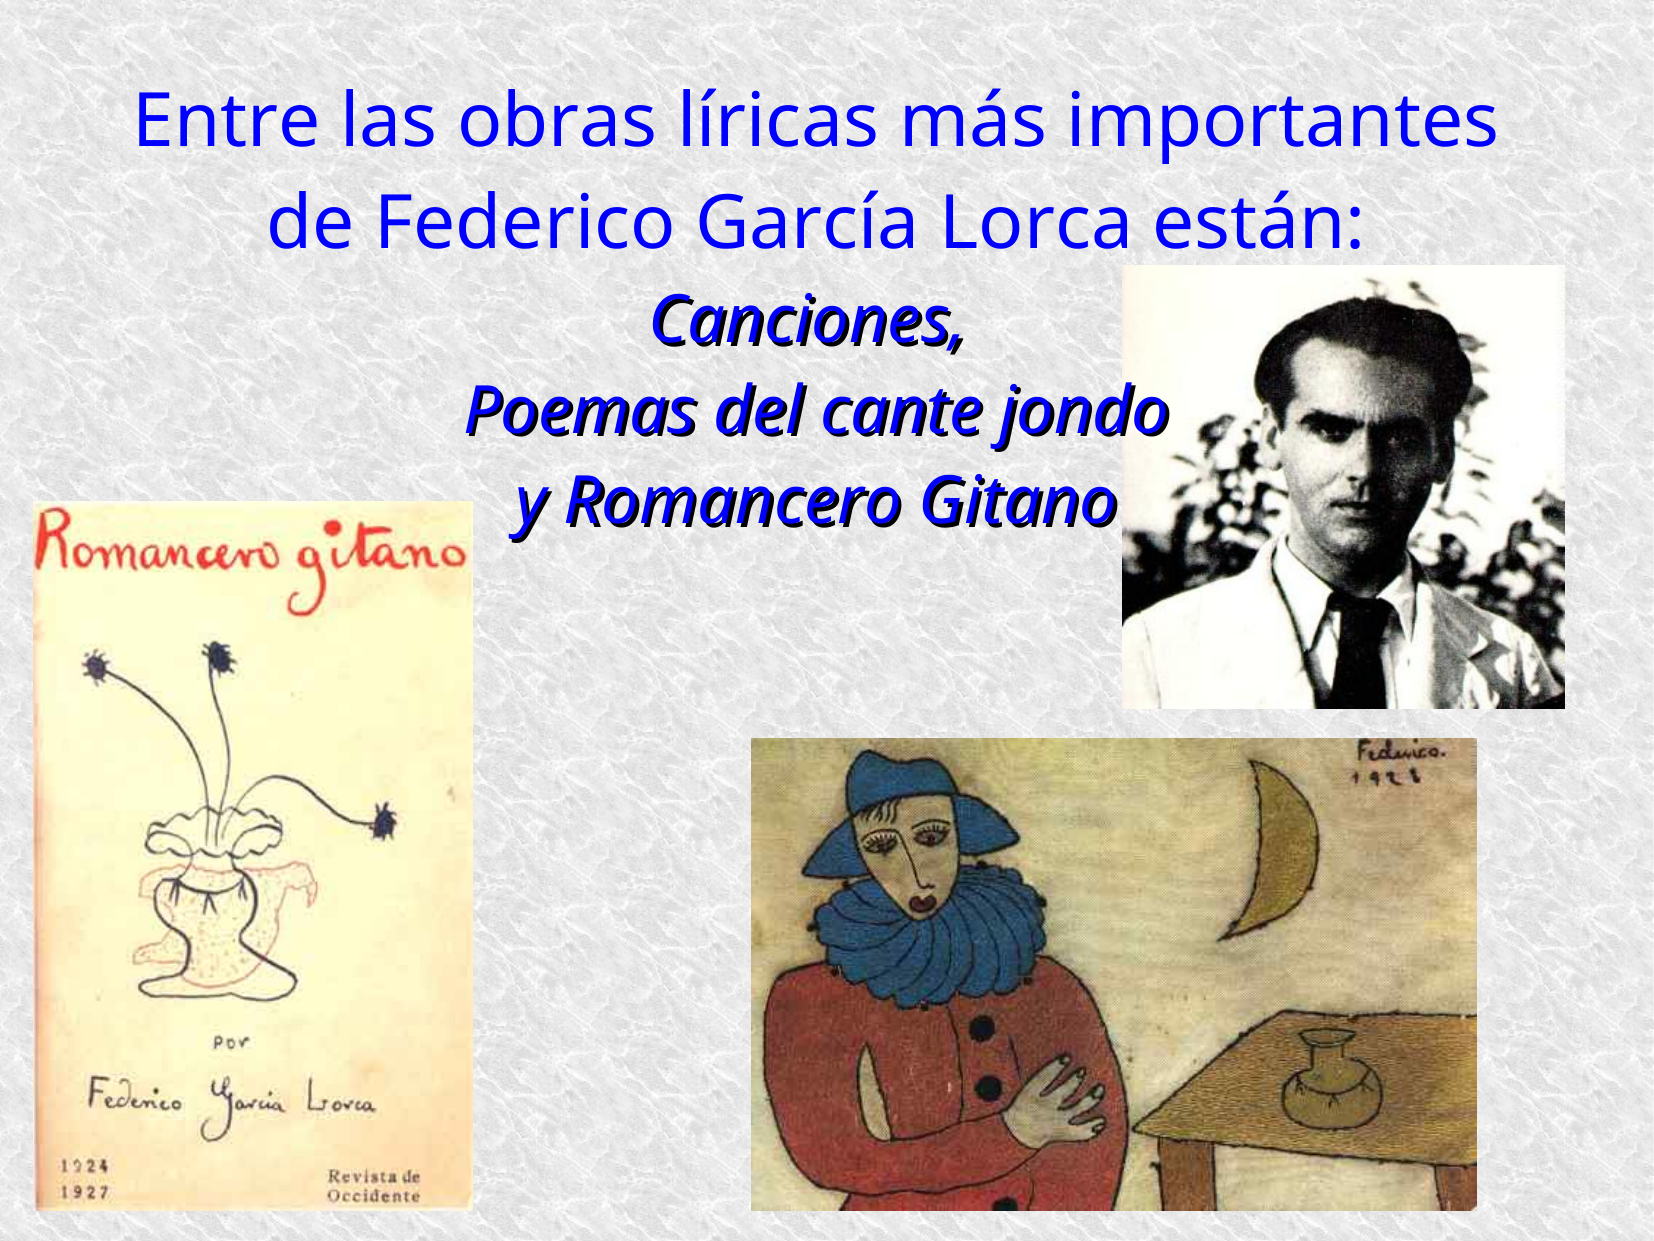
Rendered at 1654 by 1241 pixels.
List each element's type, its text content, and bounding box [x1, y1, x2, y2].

picture [0, 0, 1654, 1241]
text_box [134, 432, 868, 532]
text_box Entre las obras líricas más importantes de Federico García Lorca están: Canciones, Poemas del cante jondo y Romancero Gitano [118, 59, 1515, 562]
